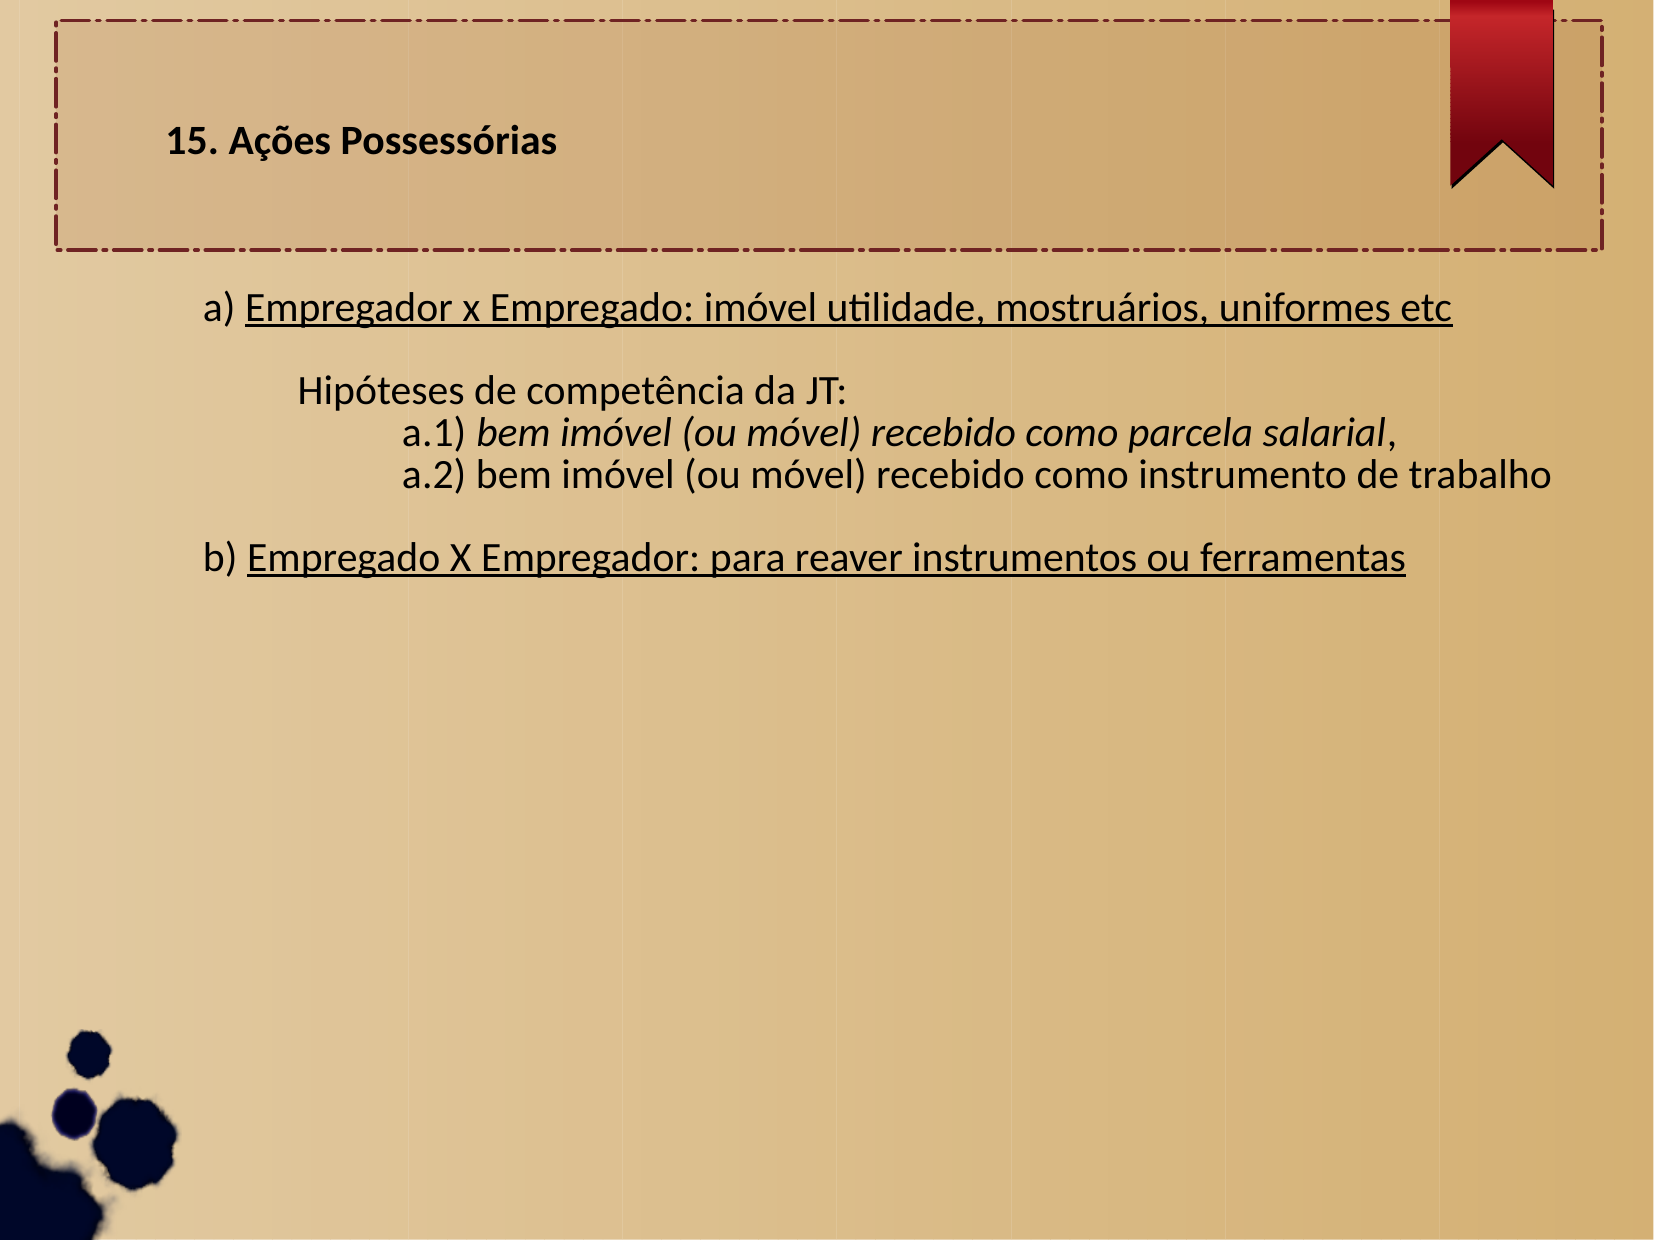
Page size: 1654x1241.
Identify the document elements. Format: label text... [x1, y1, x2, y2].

title 15. Ações Possessórias a) Empregador x Empregado: imóvel utilidade, mostruários, uniformes etc Hipóteses de competência da JT: a.1) bem imóvel (ou móvel) recebido como parcela salarial, a.2) bem imóvel (ou móvel) recebido como instrumento de trabalho b) Empregado X Empregador: para reaver instrumentos ou ferramentas [106, 59, 1654, 646]
